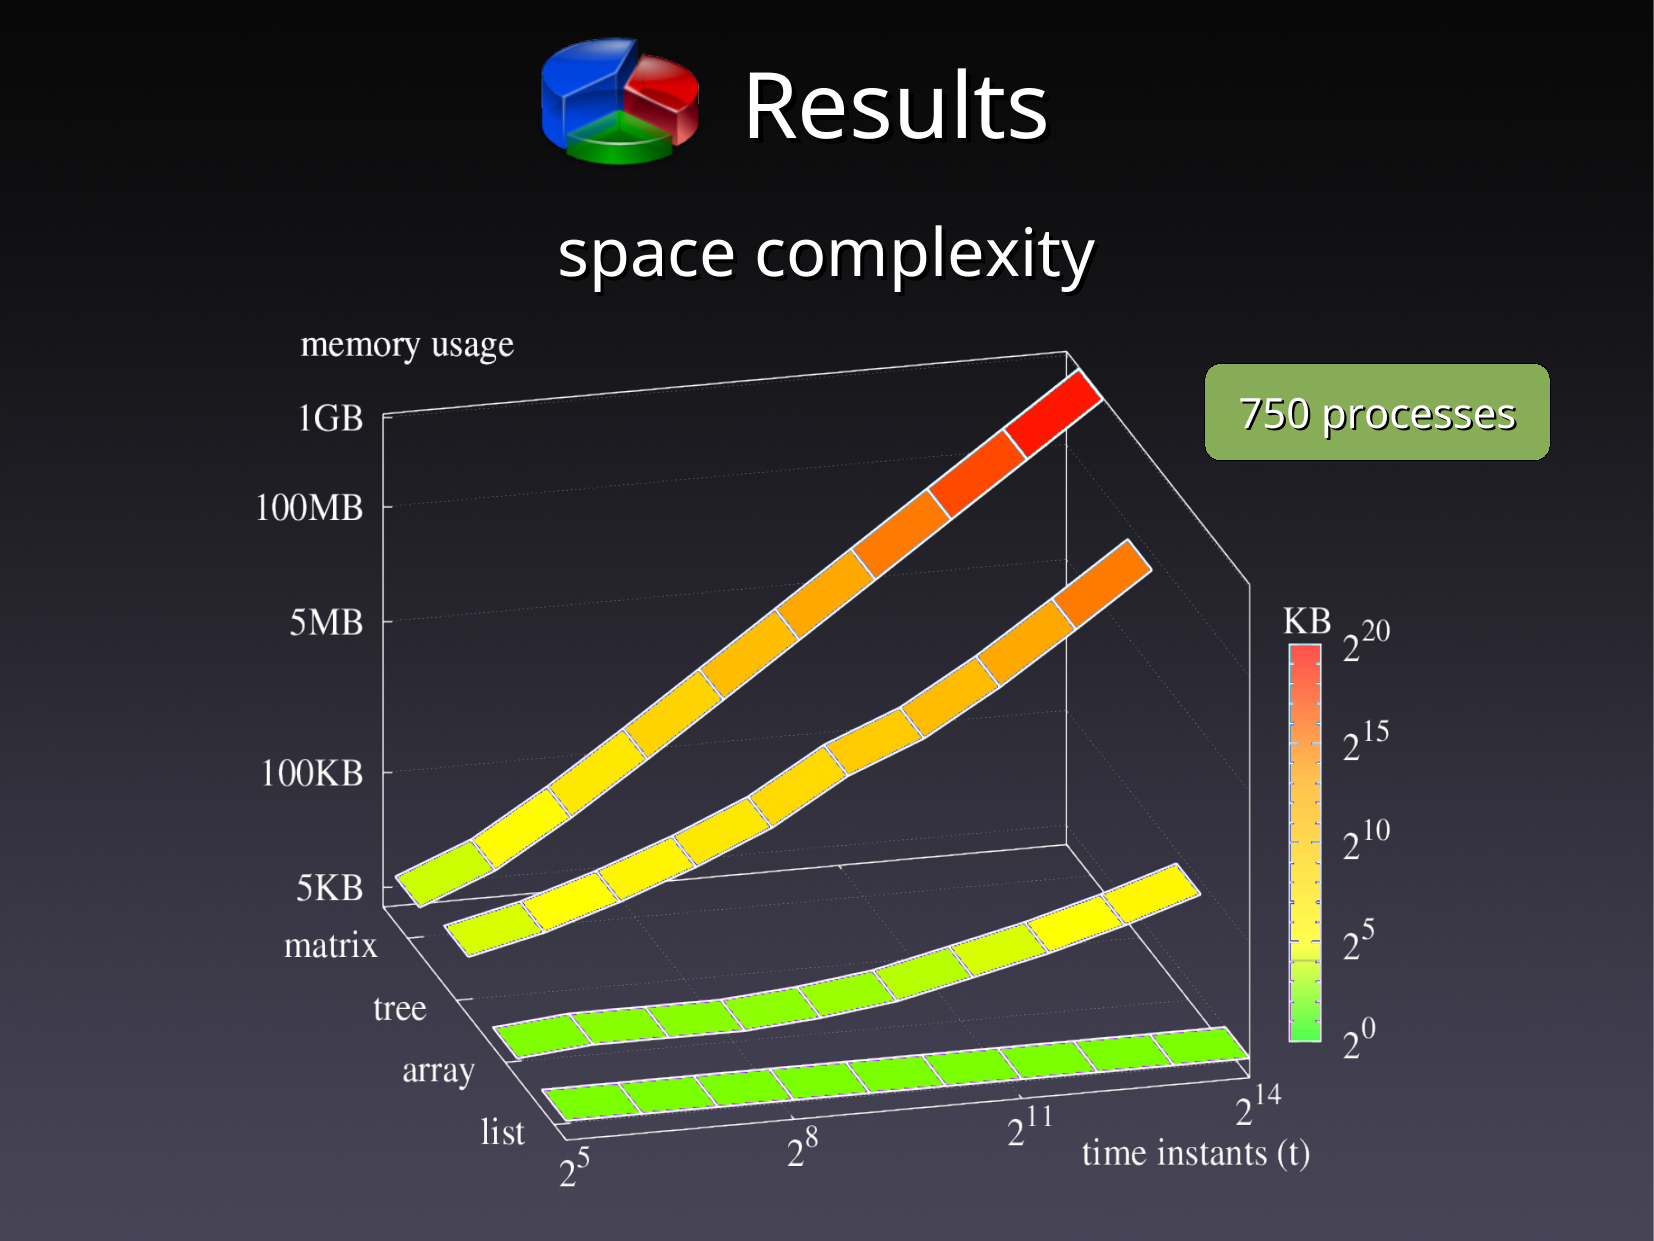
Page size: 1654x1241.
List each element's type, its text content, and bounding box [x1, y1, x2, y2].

title Results [0, 0, 1651, 208]
picture [531, 17, 710, 187]
text_box 750 processes [1204, 363, 1551, 461]
title space complexity [151, 147, 1502, 355]
picture [0, 0, 1654, 1241]
